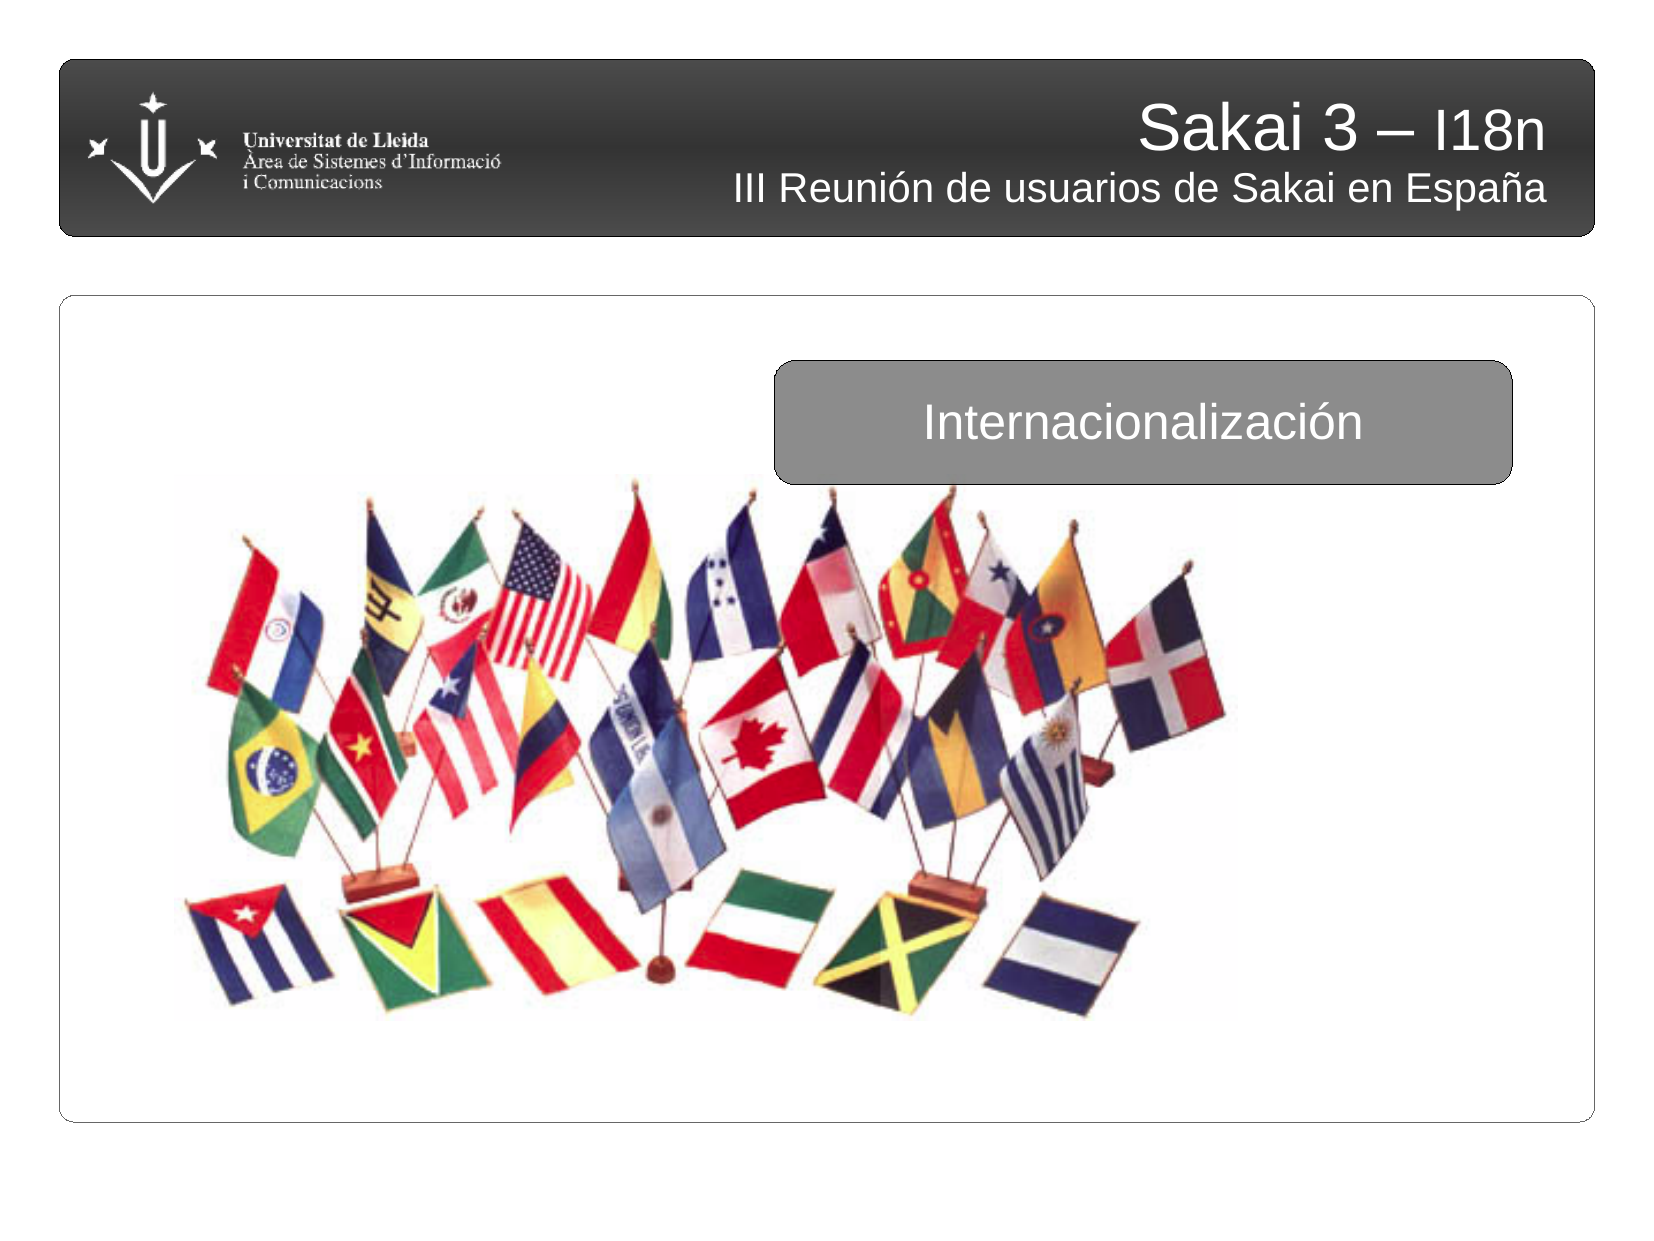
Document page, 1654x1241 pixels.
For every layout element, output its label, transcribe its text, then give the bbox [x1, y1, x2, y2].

text_box Internacionalización [774, 360, 1513, 485]
picture [174, 474, 1238, 1021]
title Sakai 3 – I18n III Reunión de usuarios de Sakai en España [501, 76, 1548, 225]
picture [64, 75, 530, 225]
